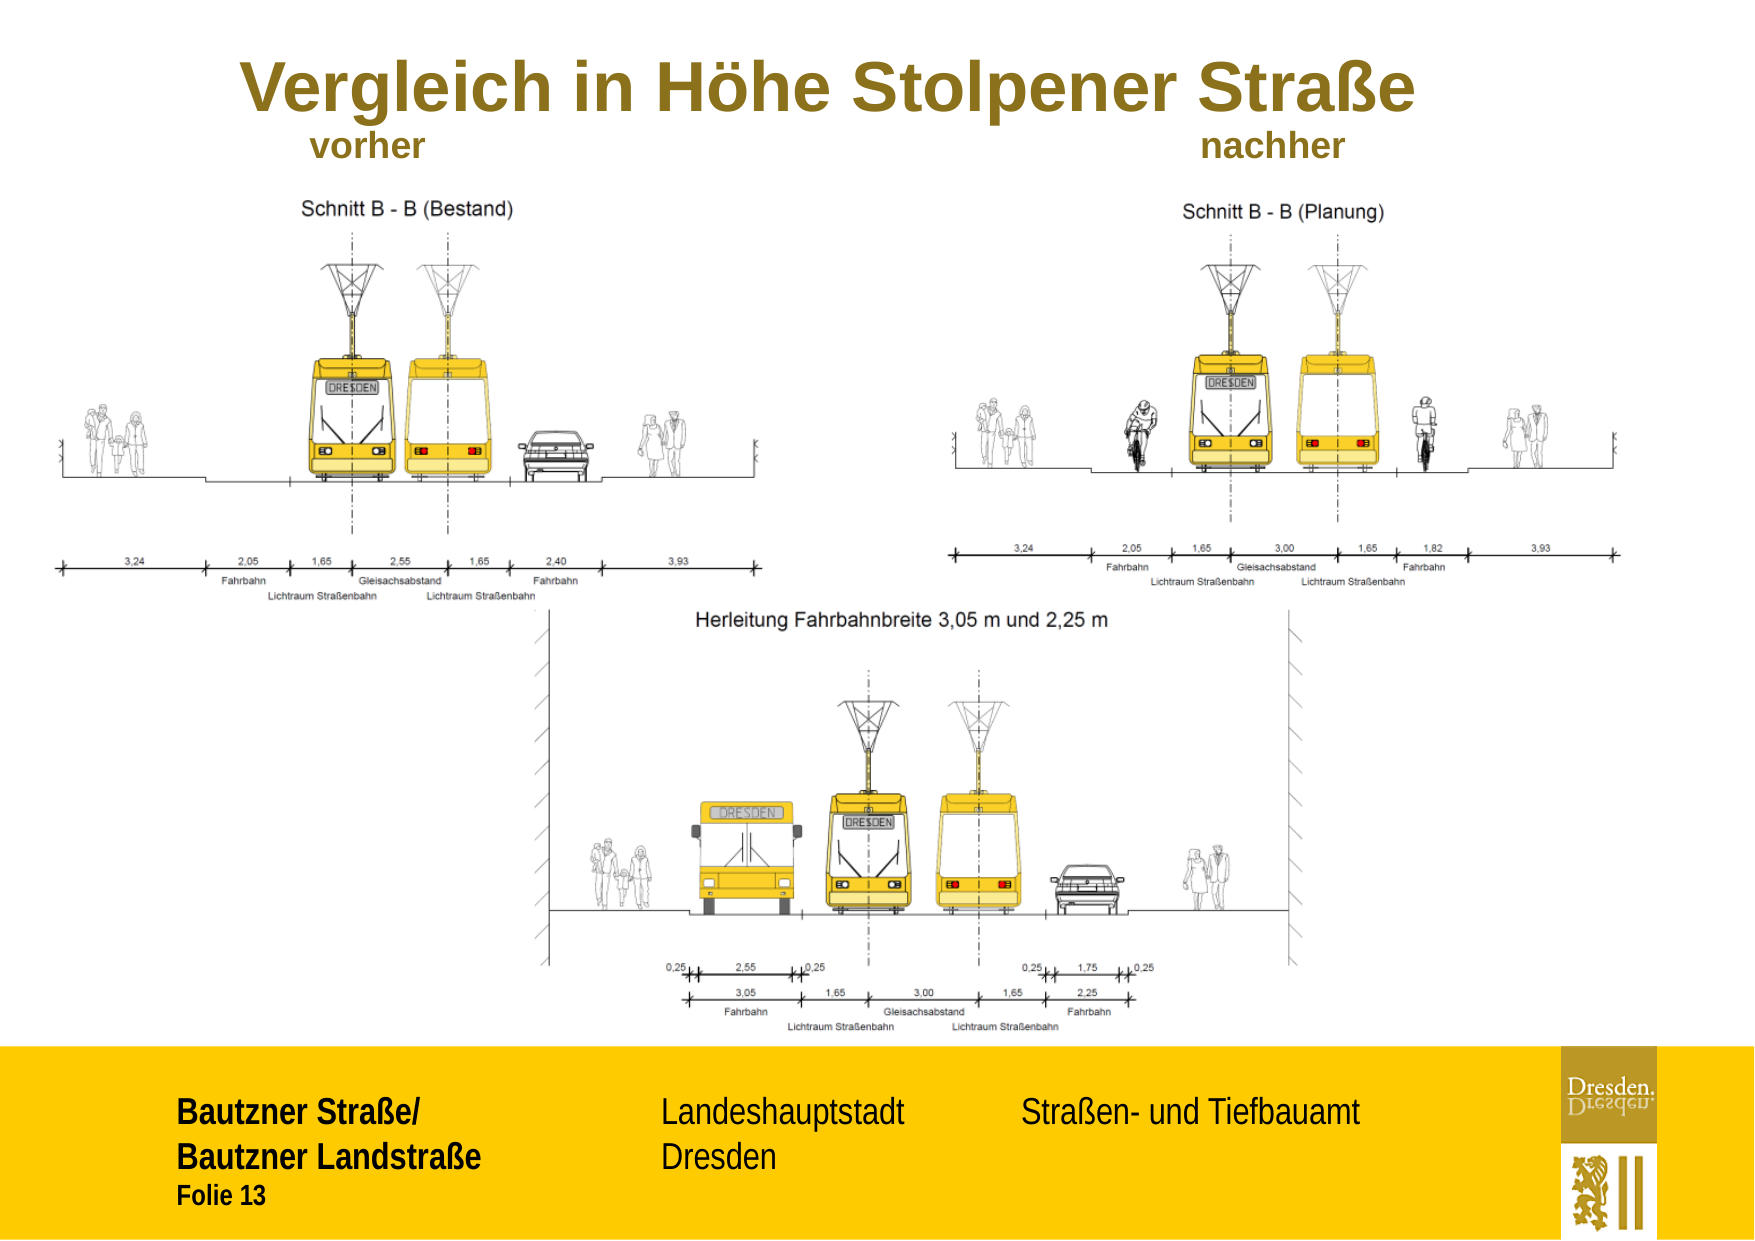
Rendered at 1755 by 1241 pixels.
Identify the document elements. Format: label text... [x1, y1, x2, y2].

text_box Vergleich in Höhe Stolpener Straße vorher nachher [221, 41, 1436, 176]
picture [1561, 1046, 1657, 1241]
picture [38, 183, 1633, 1038]
